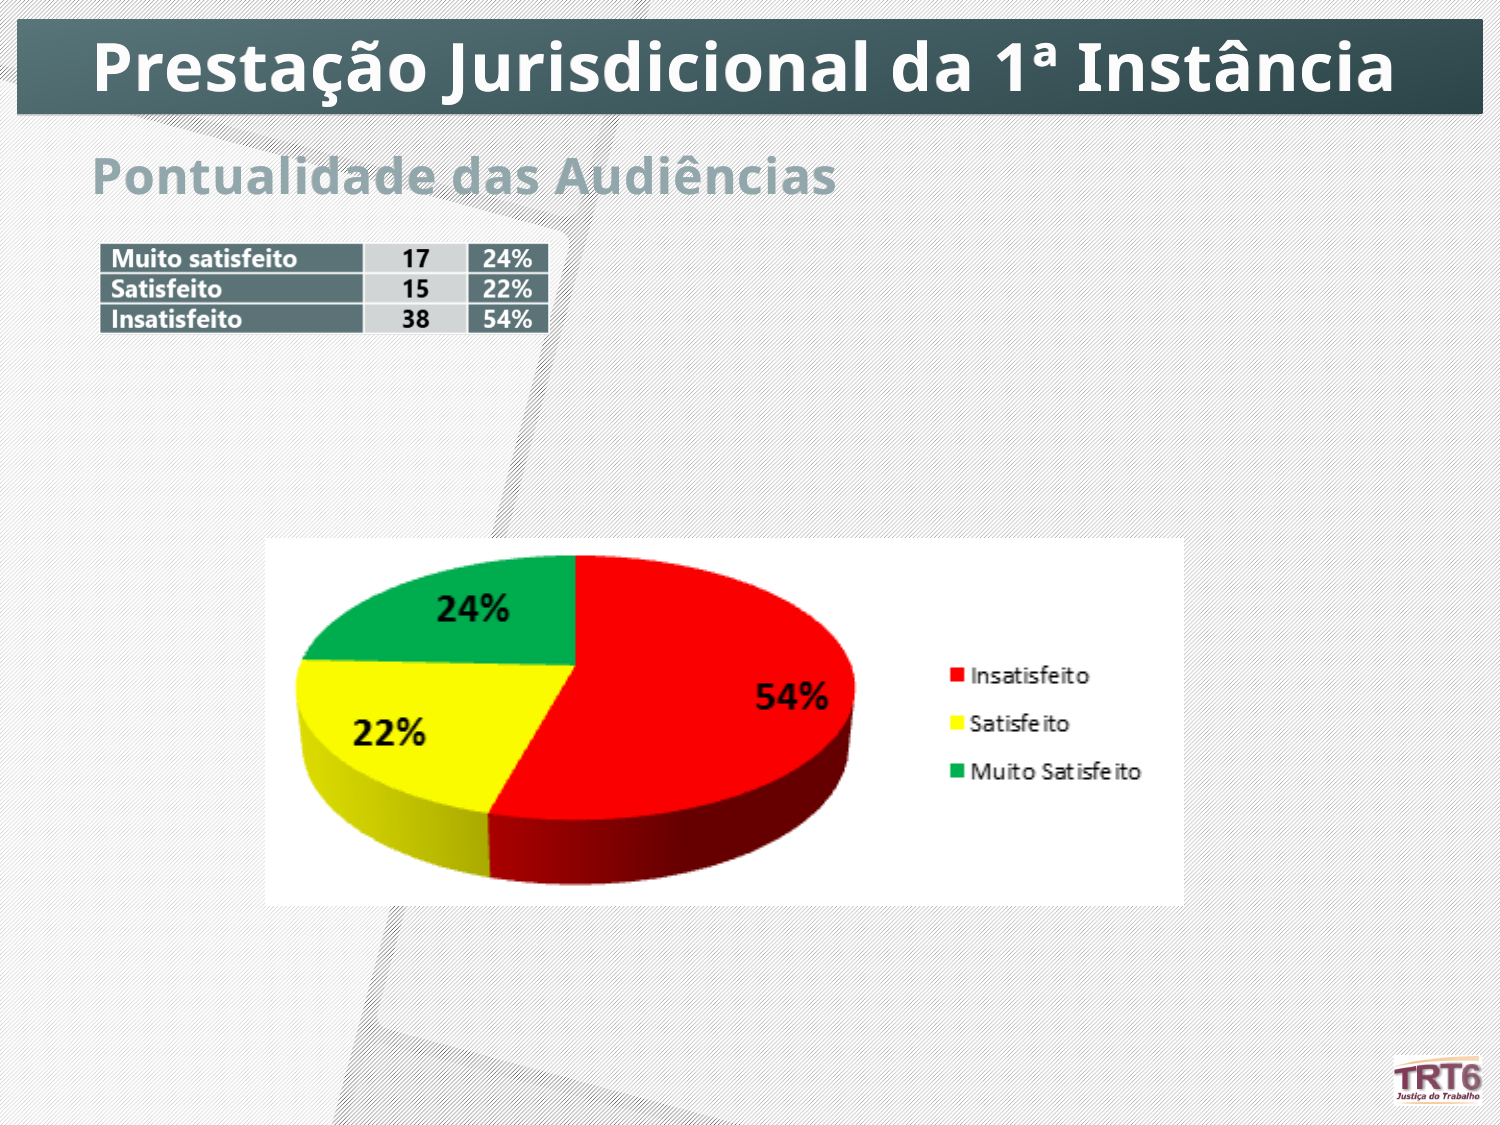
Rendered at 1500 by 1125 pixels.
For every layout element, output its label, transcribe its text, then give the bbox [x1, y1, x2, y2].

text_box Prestação Jurisdicional da 1ª Instância [77, 18, 1500, 113]
text_box [18, 19, 1482, 114]
picture [99, 234, 550, 348]
picture [265, 538, 1184, 906]
text_box Pontualidade das Audiências [77, 137, 1447, 212]
picture [1393, 1055, 1483, 1106]
